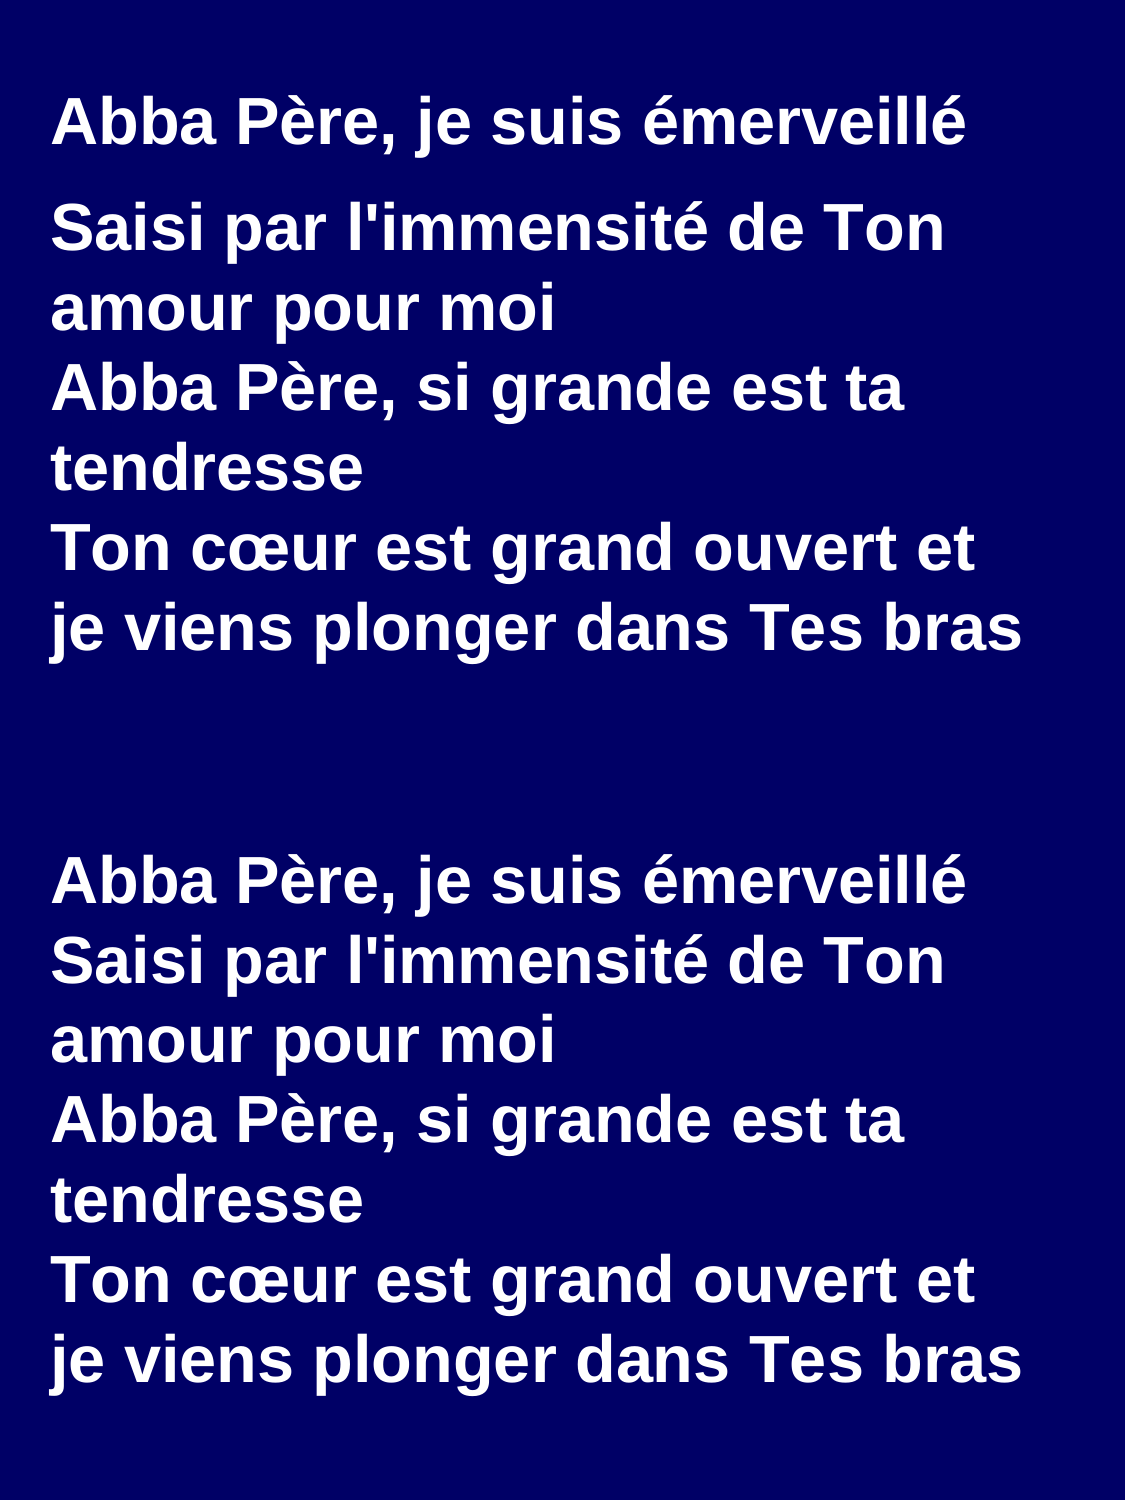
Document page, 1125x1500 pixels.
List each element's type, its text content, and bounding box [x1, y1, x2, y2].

text_box Abba Père, je suis émerveillé Saisi par l'immensité de Ton amour pour moi Abba Père, si grande est ta tendresse Ton cœur est grand ouvert et je viens plonger dans Tes bras Abba Père, je suis émerveillé Saisi par l'immensité de Ton amour pour moi Abba Père, si grande est ta tendresse Ton cœur est grand ouvert et je viens plonger dans Tes bras [35, 70, 1054, 1139]
